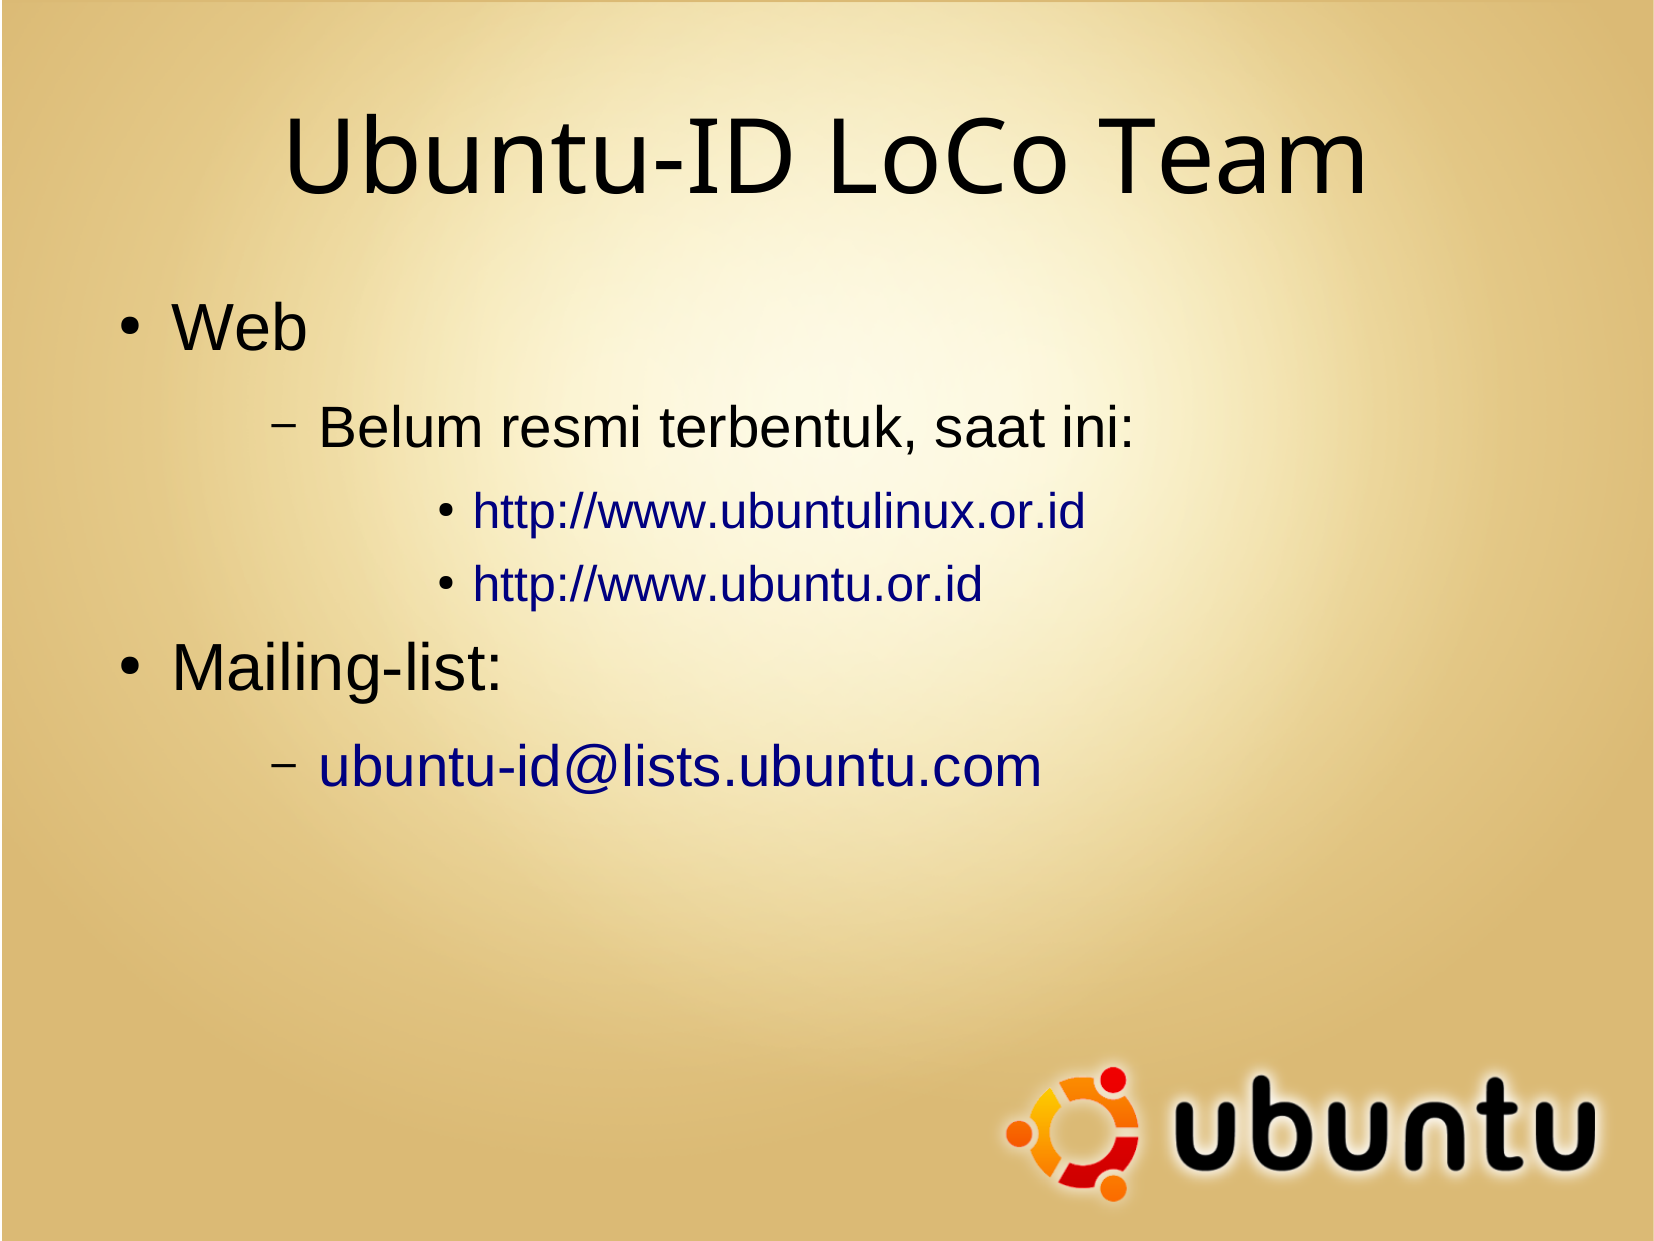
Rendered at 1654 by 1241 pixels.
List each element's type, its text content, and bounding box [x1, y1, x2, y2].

title Ubuntu-ID LoCo Team [82, 49, 1571, 257]
picture [2, 0, 1654, 1241]
list Web Belum resmi terbentuk, saat ini: http://www.ubuntulinux.or.id http://www.ubuntu.or.id Mailing-list: ubuntu-id@lists.ubuntu.com [82, 290, 1571, 1109]
